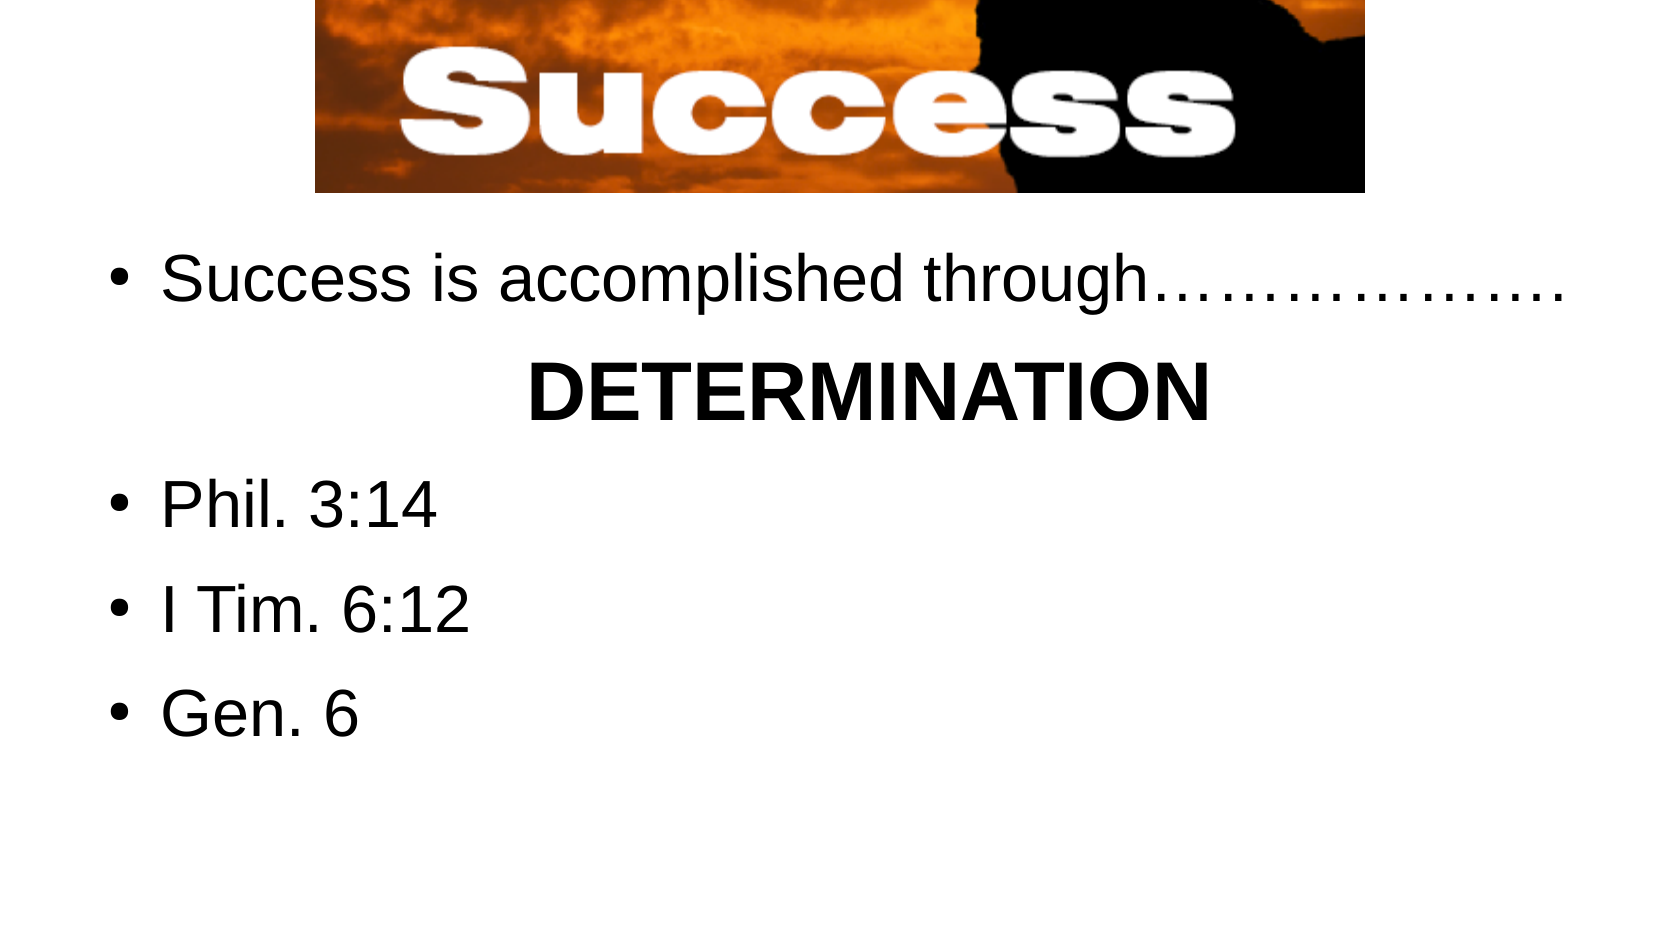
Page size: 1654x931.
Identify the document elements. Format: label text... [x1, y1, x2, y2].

list Success is accomplished through………………. DETERMINATION Phil. 3:14 I Tim. 6:12 Gen. 6 [90, 240, 1579, 901]
picture [315, 0, 1366, 193]
